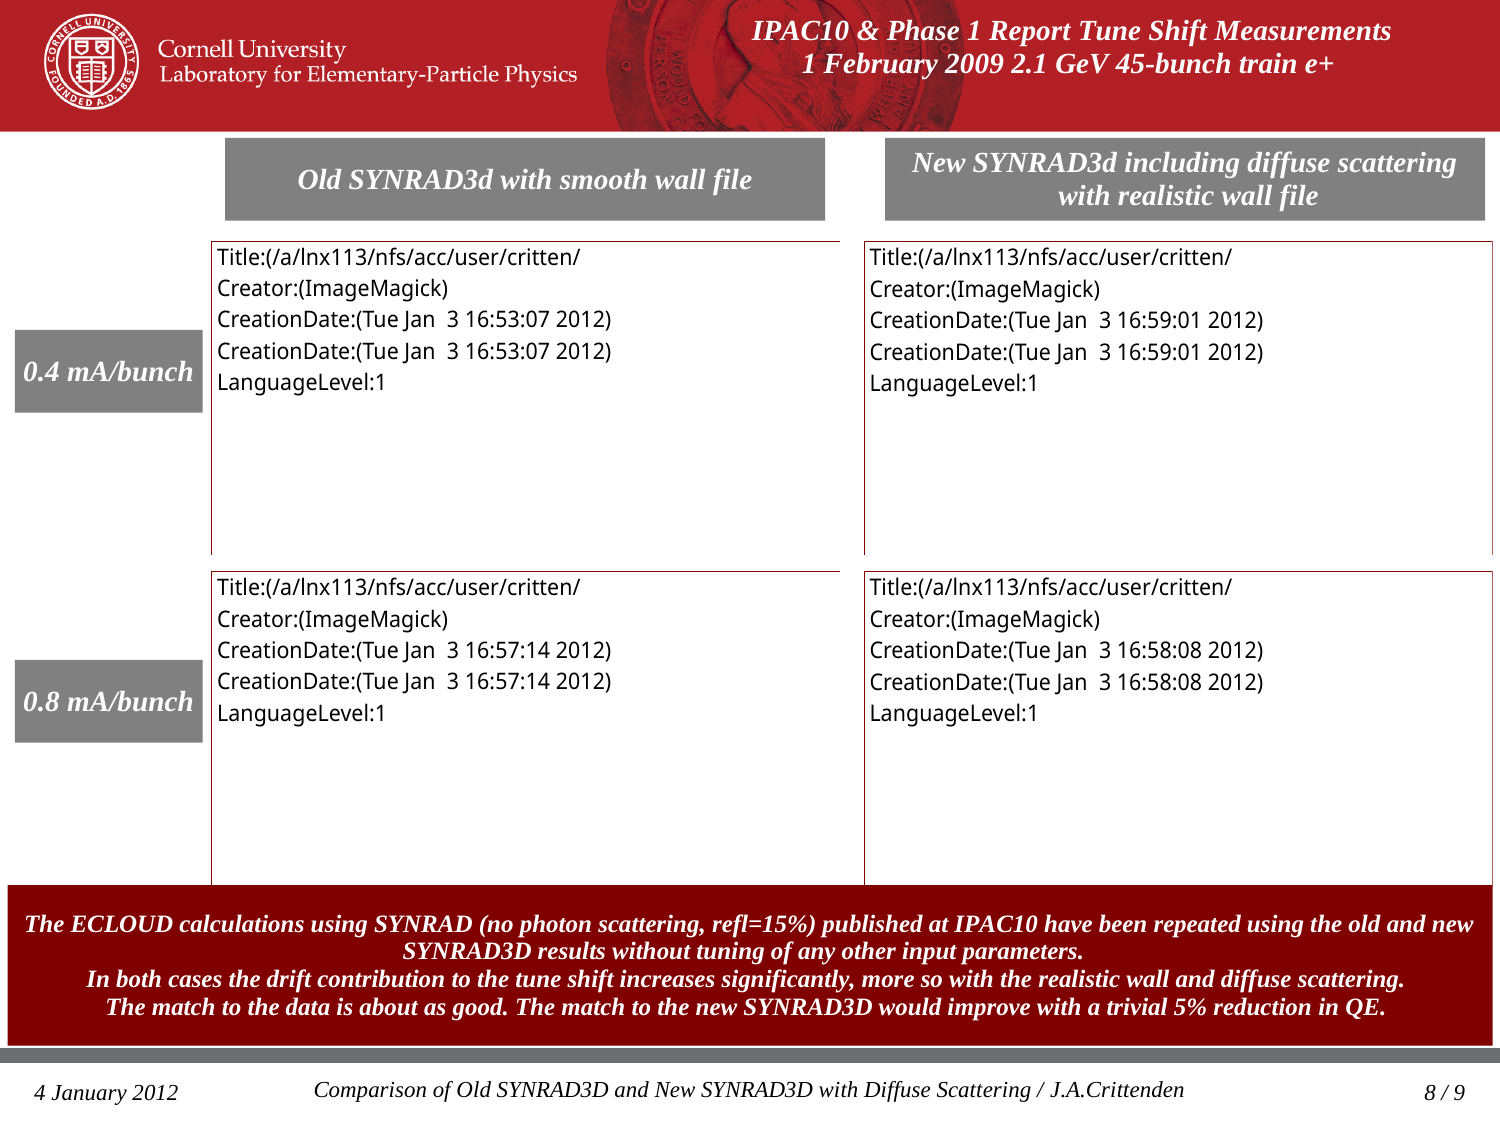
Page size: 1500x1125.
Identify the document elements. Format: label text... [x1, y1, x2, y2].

text_box Old SYNRAD3d with smooth wall file [225, 137, 826, 221]
text_box 0.8 mA/bunch [14, 659, 203, 743]
picture [210, 239, 841, 555]
picture [862, 239, 1493, 555]
picture [862, 570, 1493, 886]
text_box 0.4 mA/bunch [14, 329, 203, 413]
text_box IPAC10 & Phase 1 Report Tune Shift Measurements 1 February 2009 2.1 GeV 45-bunch train e+ [637, 0, 1500, 128]
text_box New SYNRAD3d including diffuse scattering with realistic wall file [885, 137, 1486, 221]
picture [0, 0, 1500, 132]
text_box The ECLOUD calculations using SYNRAD (no photon scattering, refl=15%) published at IPAC10 have been repeated using the old and new SYNRAD3D results without tuning of any other input parameters. In both cases the drift contribution to the tune shift increases significantly, more so with the realistic wall and diffuse scattering. The match to the data is about as good. The match to the new SYNRAD3D would improve with a trivial 5% reduction in QE. [7, 885, 1493, 1046]
picture [210, 570, 841, 886]
